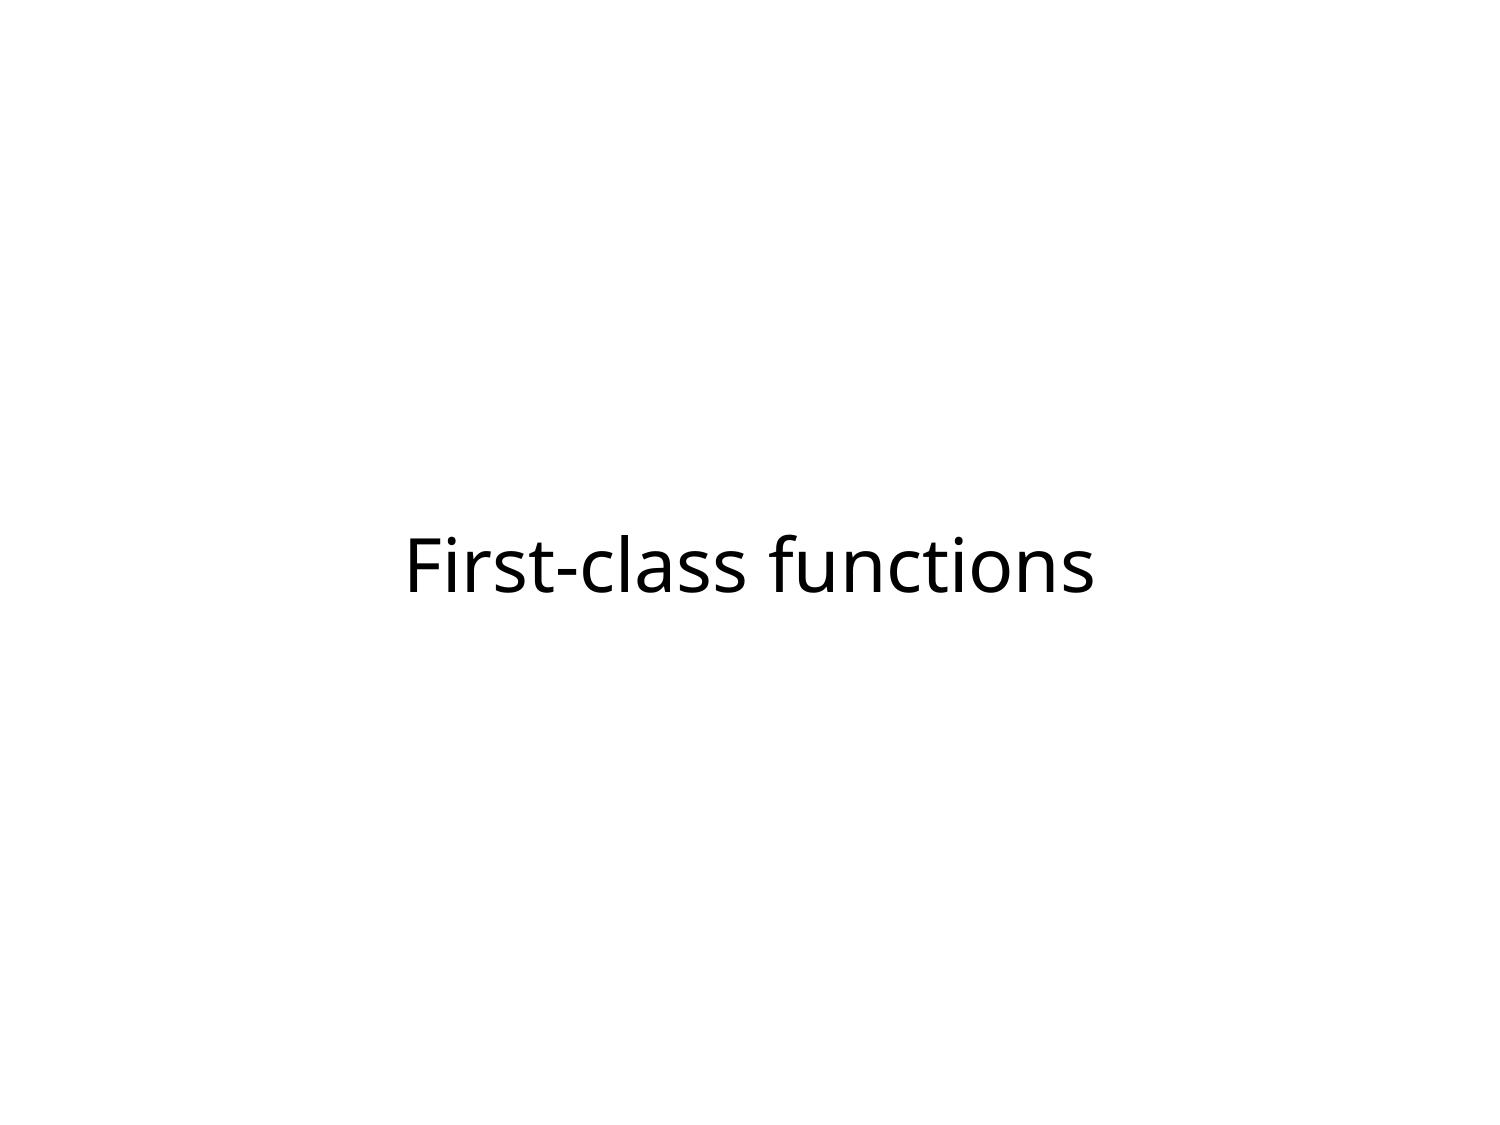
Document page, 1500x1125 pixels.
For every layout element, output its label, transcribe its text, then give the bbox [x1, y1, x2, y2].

title First-class functions [51, 470, 1449, 655]
